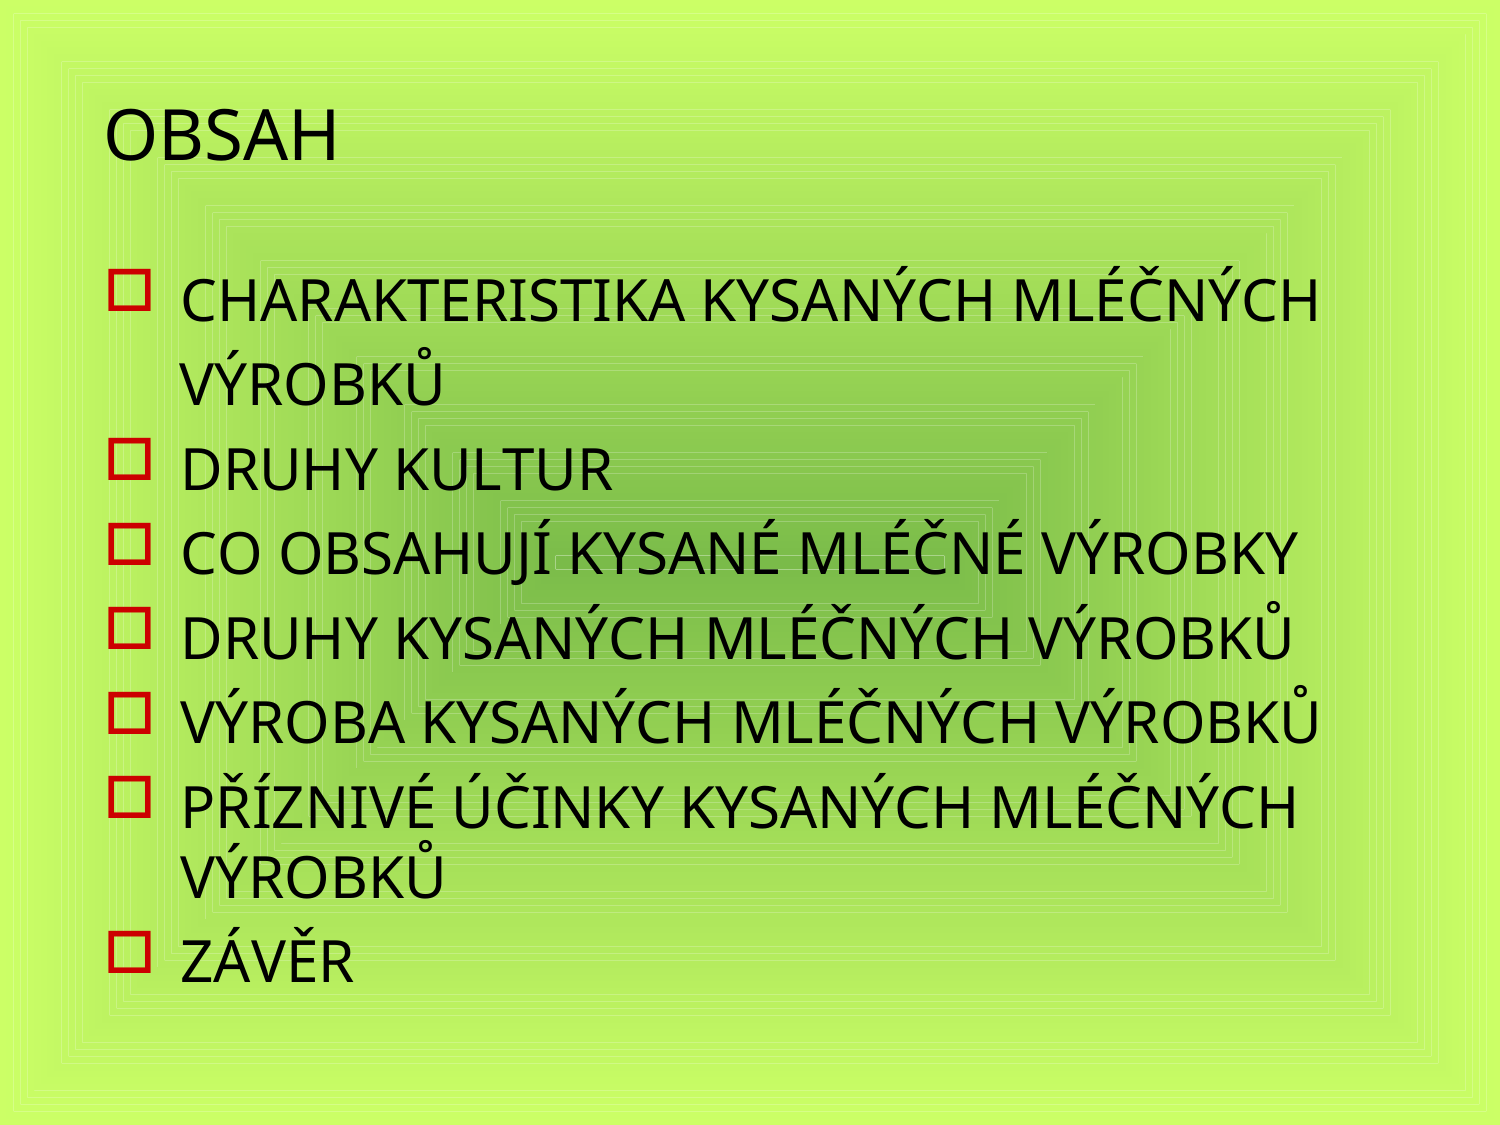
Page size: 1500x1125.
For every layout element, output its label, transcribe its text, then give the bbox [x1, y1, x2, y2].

title OBSAH [88, 0, 1401, 182]
list CHARAKTERISTIKA KYSANÝCH MLÉČNÝCH VÝROBKŮ DRUHY KULTUR CO OBSAHUJÍ KYSANÉ MLÉČNÉ VÝROBKY DRUHY KYSANÝCH MLÉČNÝCH VÝROBKŮ VÝROBA KYSANÝCH MLÉČNÝCH VÝROBKŮ PŘÍZNIVÉ ÚČINKY KYSANÝCH MLÉČNÝCH VÝROBKŮ ZÁVĚR [88, 255, 1500, 1094]
